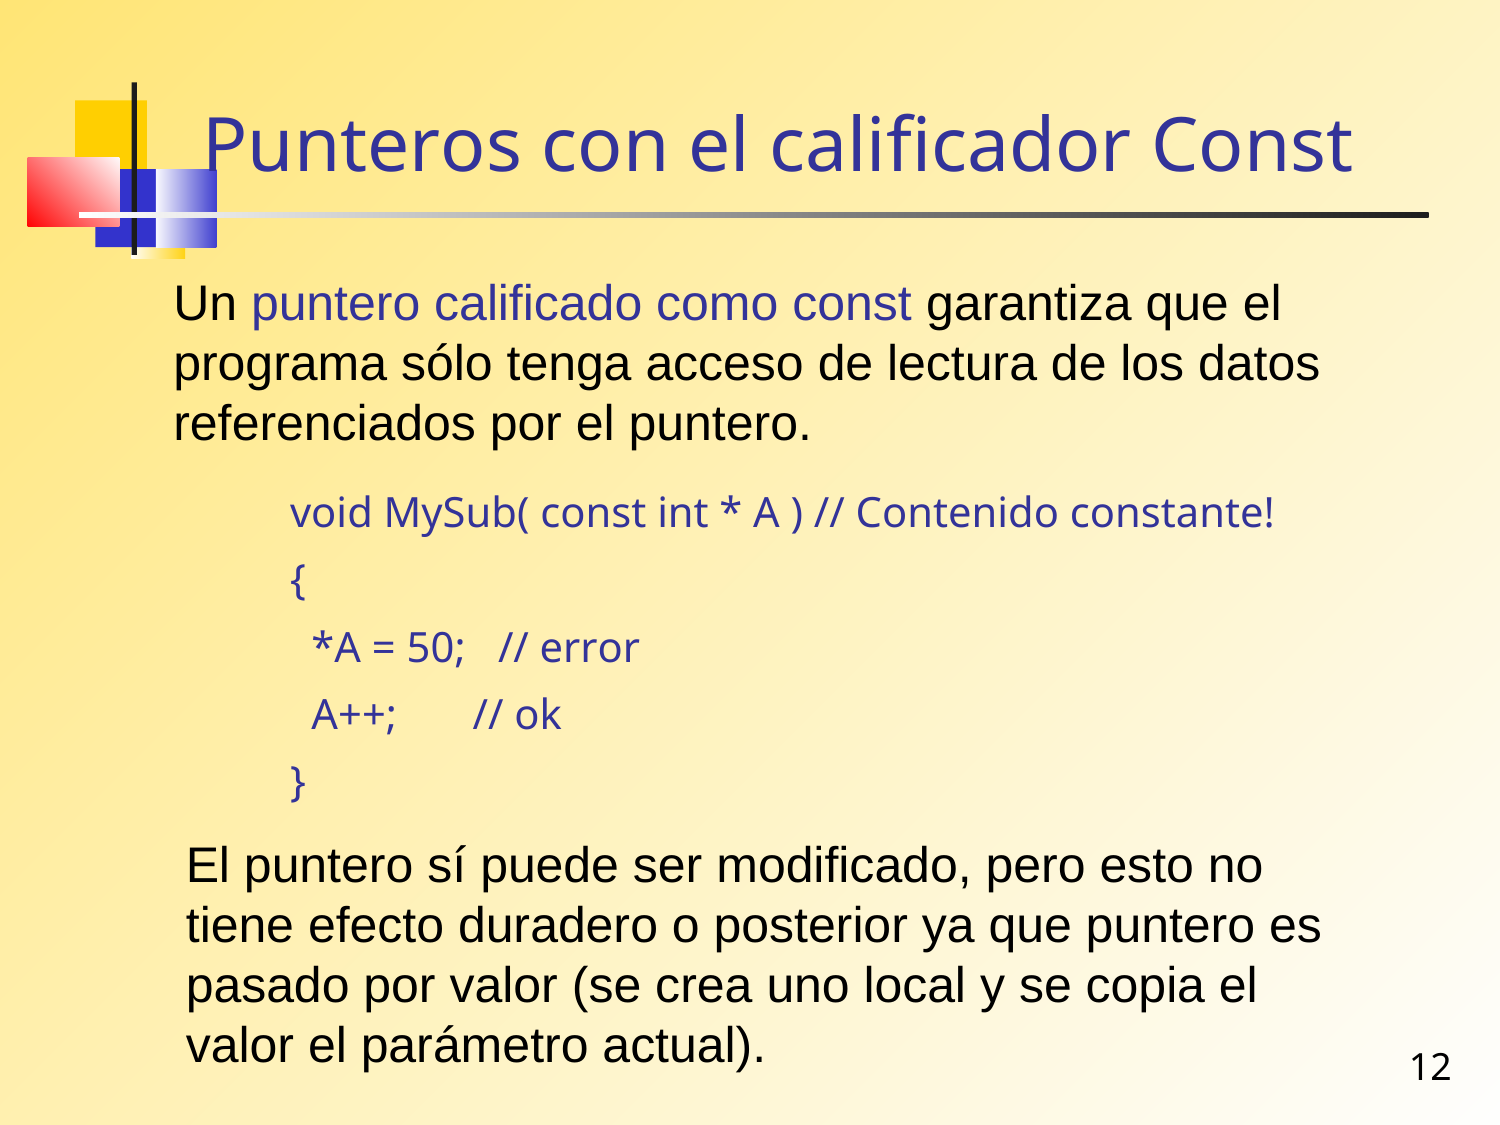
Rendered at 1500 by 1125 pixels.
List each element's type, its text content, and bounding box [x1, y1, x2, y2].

text_box Un puntero calificado como const garantiza que el programa sólo tenga acceso de lectura de los datos referenciados por el puntero. [150, 262, 1426, 458]
list void MySub( const int * A ) // Contenido constante! { *A = 50; // error A++; // ok } [275, 474, 1463, 851]
title Punteros con el calificador Const [187, 37, 1466, 201]
text_box El puntero sí puede ser modificado, pero esto no tiene efecto duradero o posterior ya que puntero es pasado por valor (se crea uno local y se copia el valor el parámetro actual). [162, 824, 1351, 1081]
